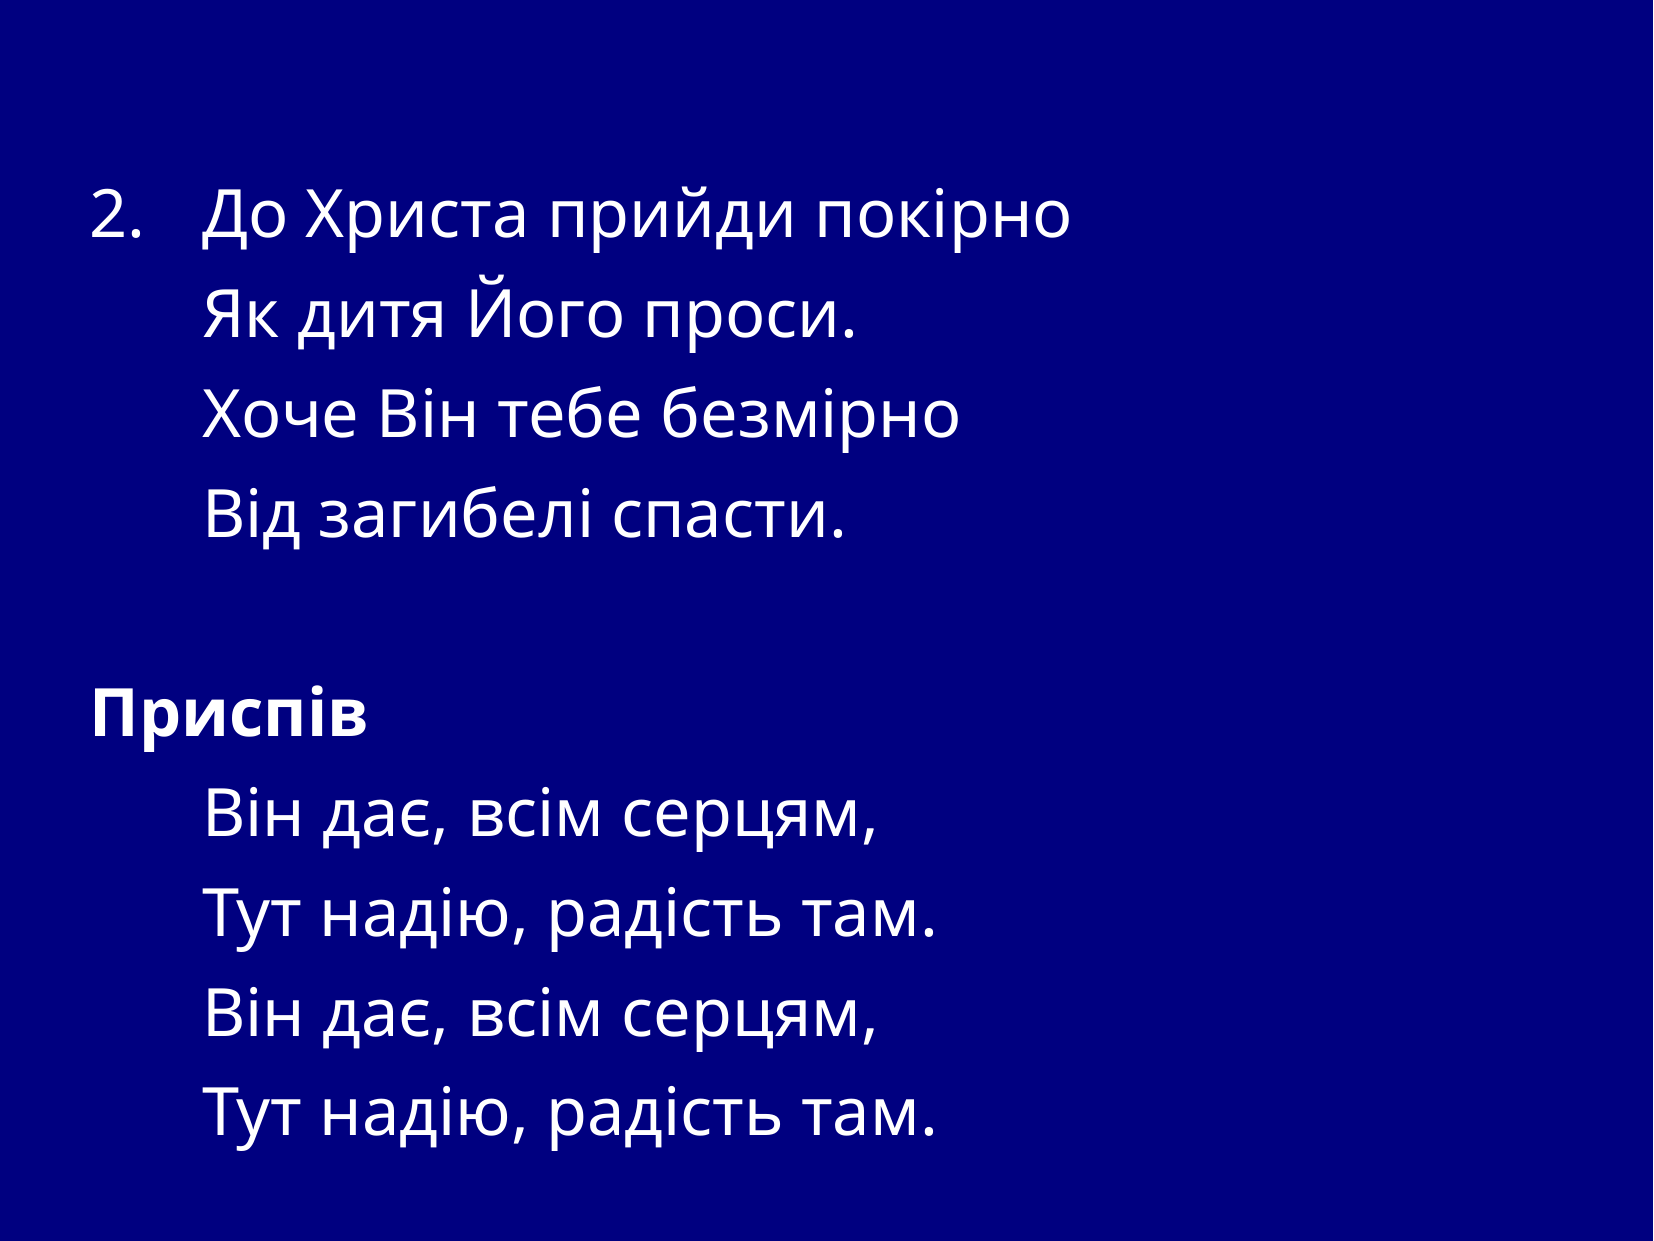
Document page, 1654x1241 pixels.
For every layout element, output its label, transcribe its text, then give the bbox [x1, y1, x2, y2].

text_box 2. До Христа прийди покірно Як дитя Його проси. Хоче Він тебе безмірно Від загибелі спасти. Приспів Він дає, всім серцям, Тут надію, радість там. Він дає, всім серцям, Тут надію, радість там. [75, 150, 1576, 1163]
